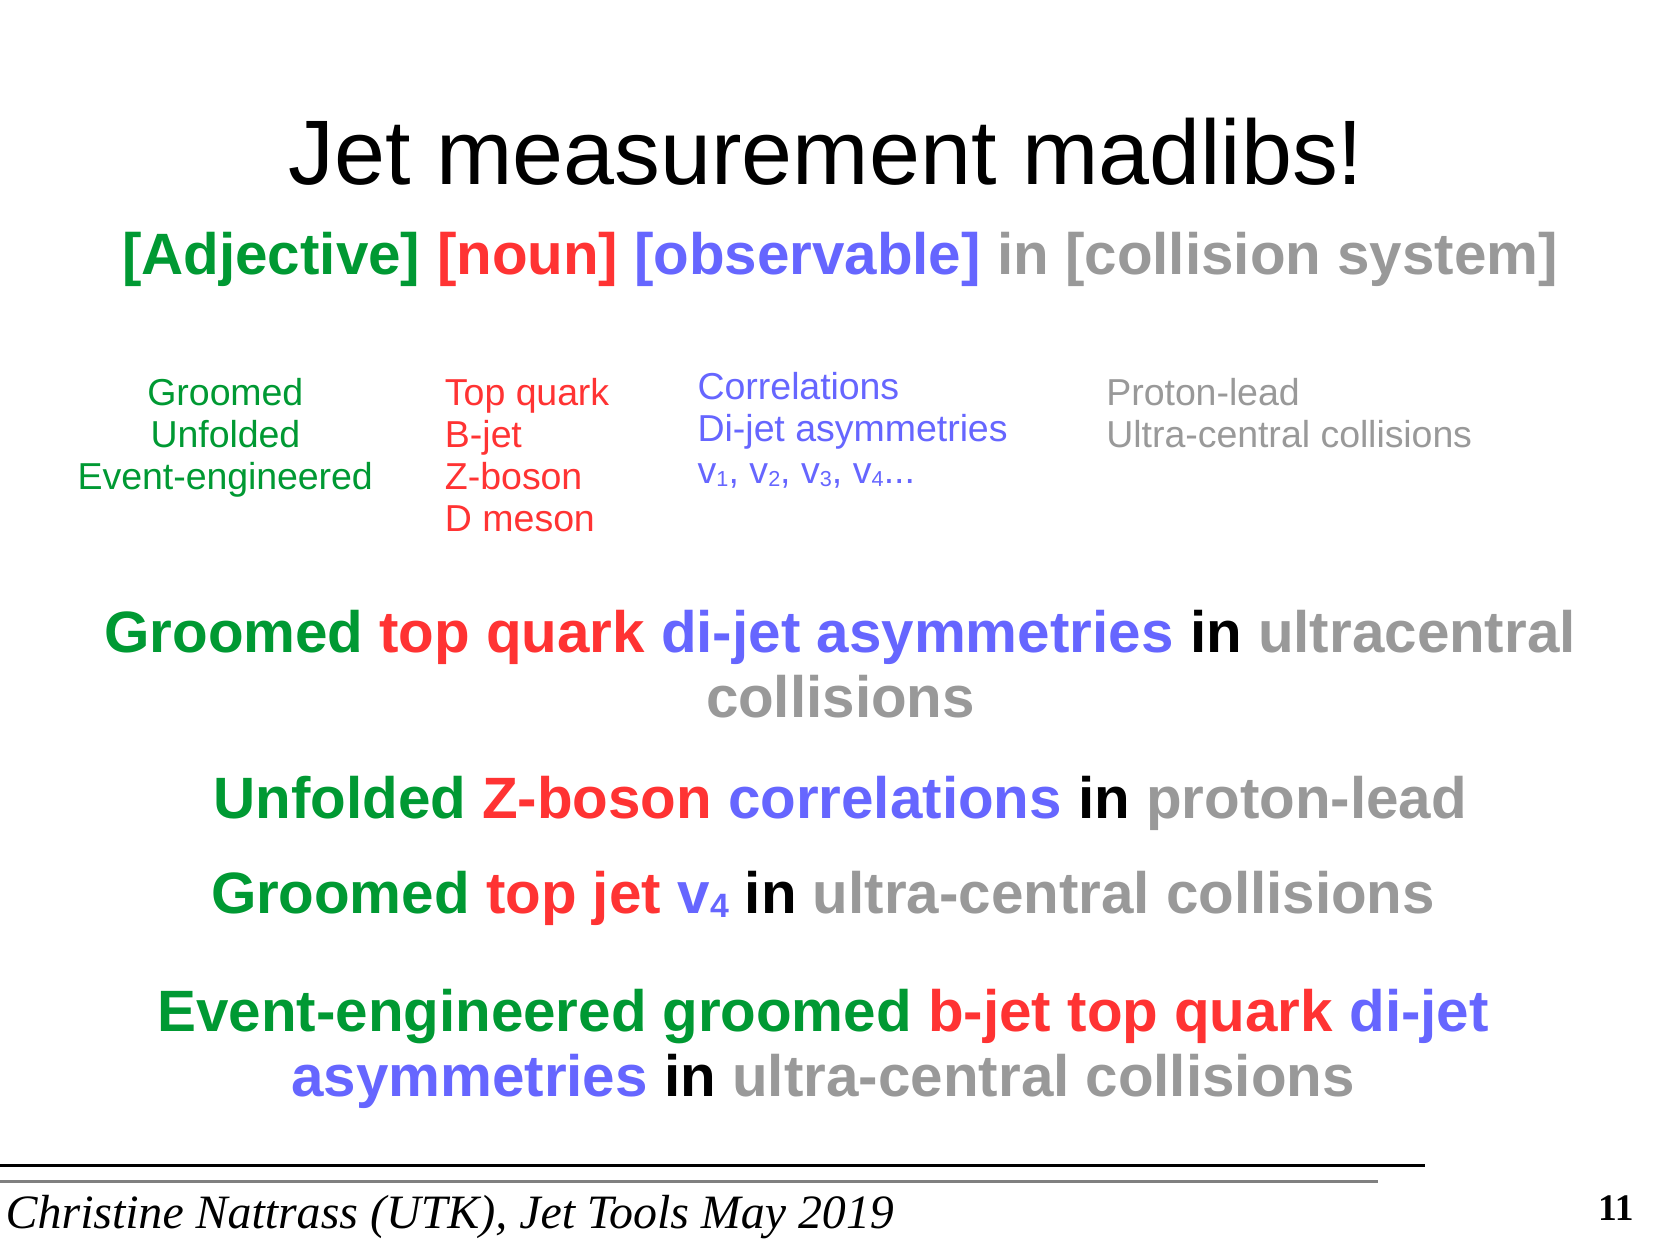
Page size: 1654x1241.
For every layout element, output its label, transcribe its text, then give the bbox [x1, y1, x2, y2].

text_box Proton-lead Ultra-central collisions [1091, 364, 1533, 505]
text_box Groomed Unfolded Event-engineered [28, 364, 422, 547]
text_box Top quark B-jet Z-boson D meson [430, 364, 650, 592]
text_box [Adjective] [noun] [observable] in [collision system] [7, 214, 1654, 309]
text_box Groomed top jet v4 in ultra-central collisions [0, 852, 1654, 953]
text_box Event-engineered groomed b-jet top quark di-jet asymmetries in ultra-central collisions [0, 971, 1654, 1116]
title Jet measurement madlibs! [82, 49, 1571, 214]
text_box Unfolded Z-boson correlations in proton-lead [7, 757, 1654, 852]
text_box Correlations Di-jet asymmetries v1, v2, v3, v4... [682, 358, 1033, 512]
text_box Groomed top quark di-jet asymmetries in ultracentral collisions [7, 592, 1654, 738]
